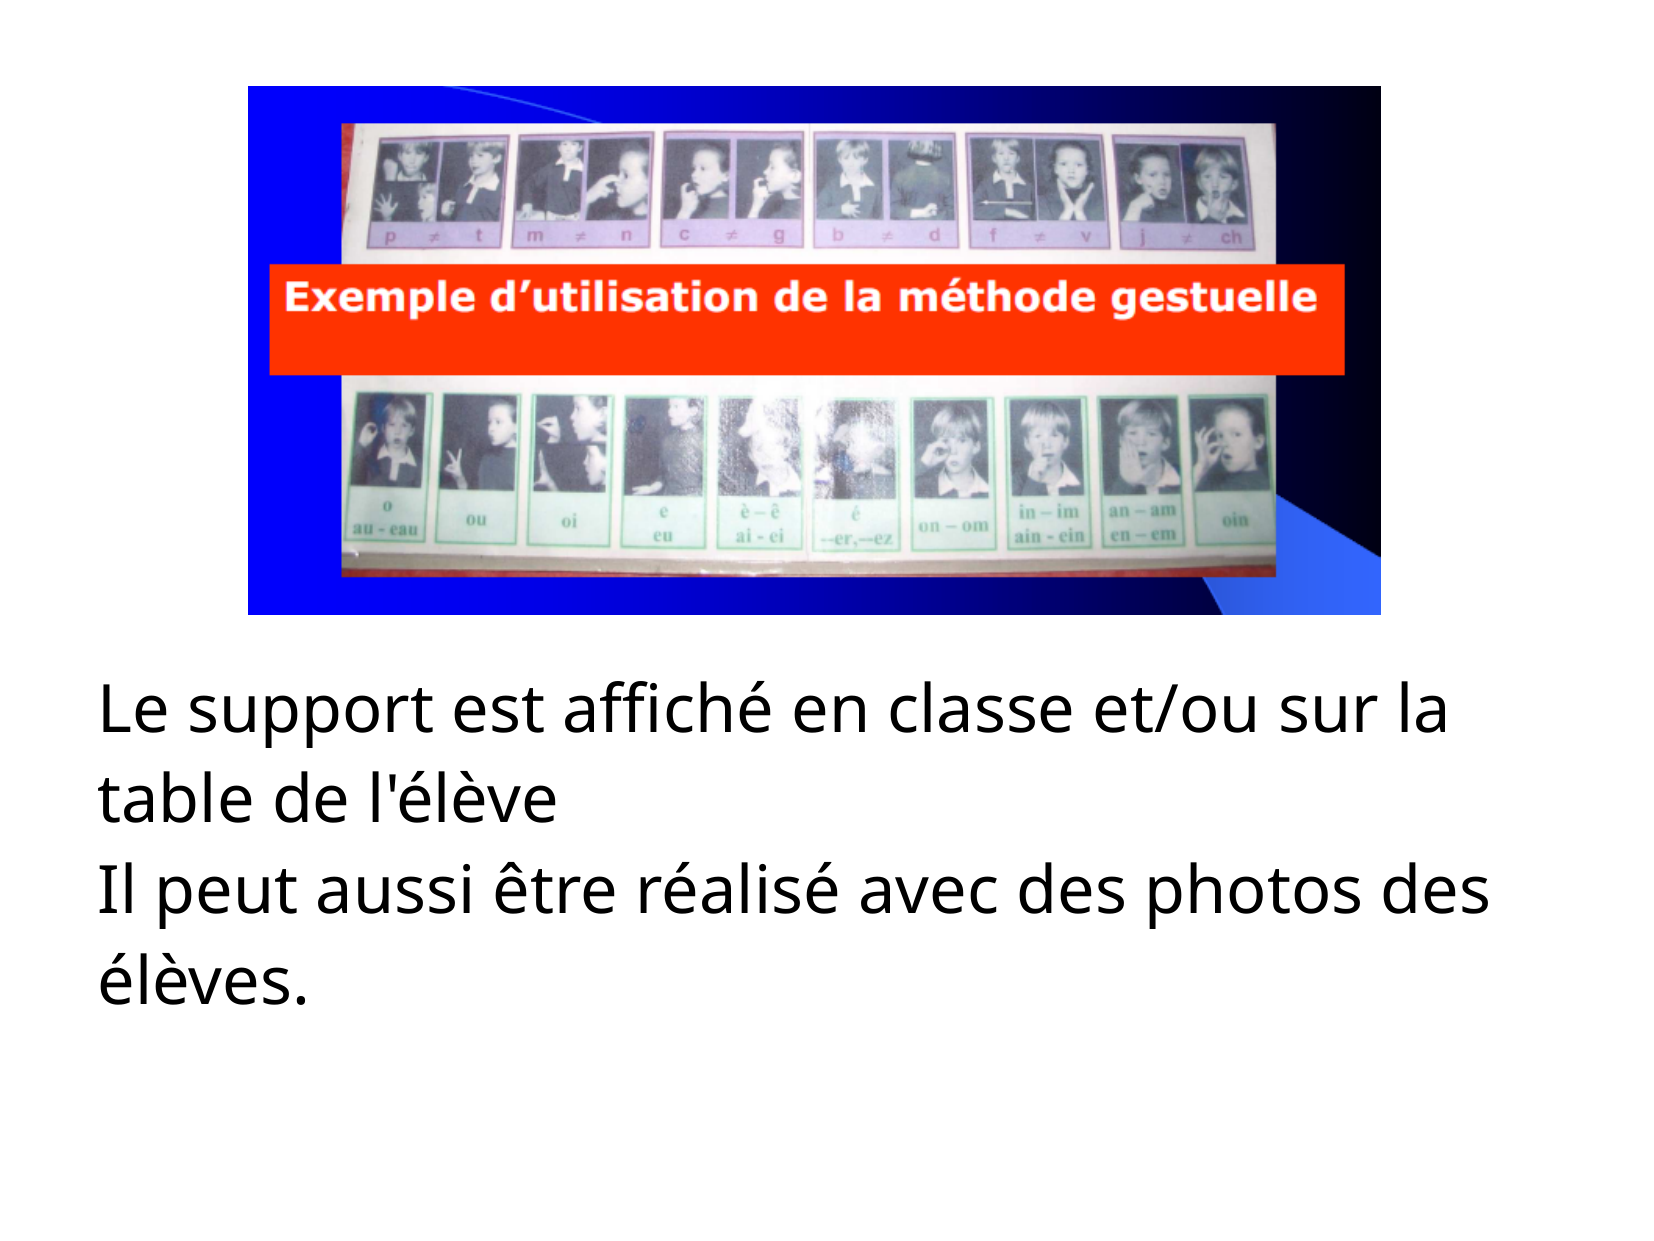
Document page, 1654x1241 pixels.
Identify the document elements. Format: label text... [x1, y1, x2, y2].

text_box Le support est affiché en classe et/ou sur la table de l'élève Il peut aussi être réalisé avec des photos des élèves. [82, 653, 1569, 1041]
picture [248, 86, 1381, 615]
